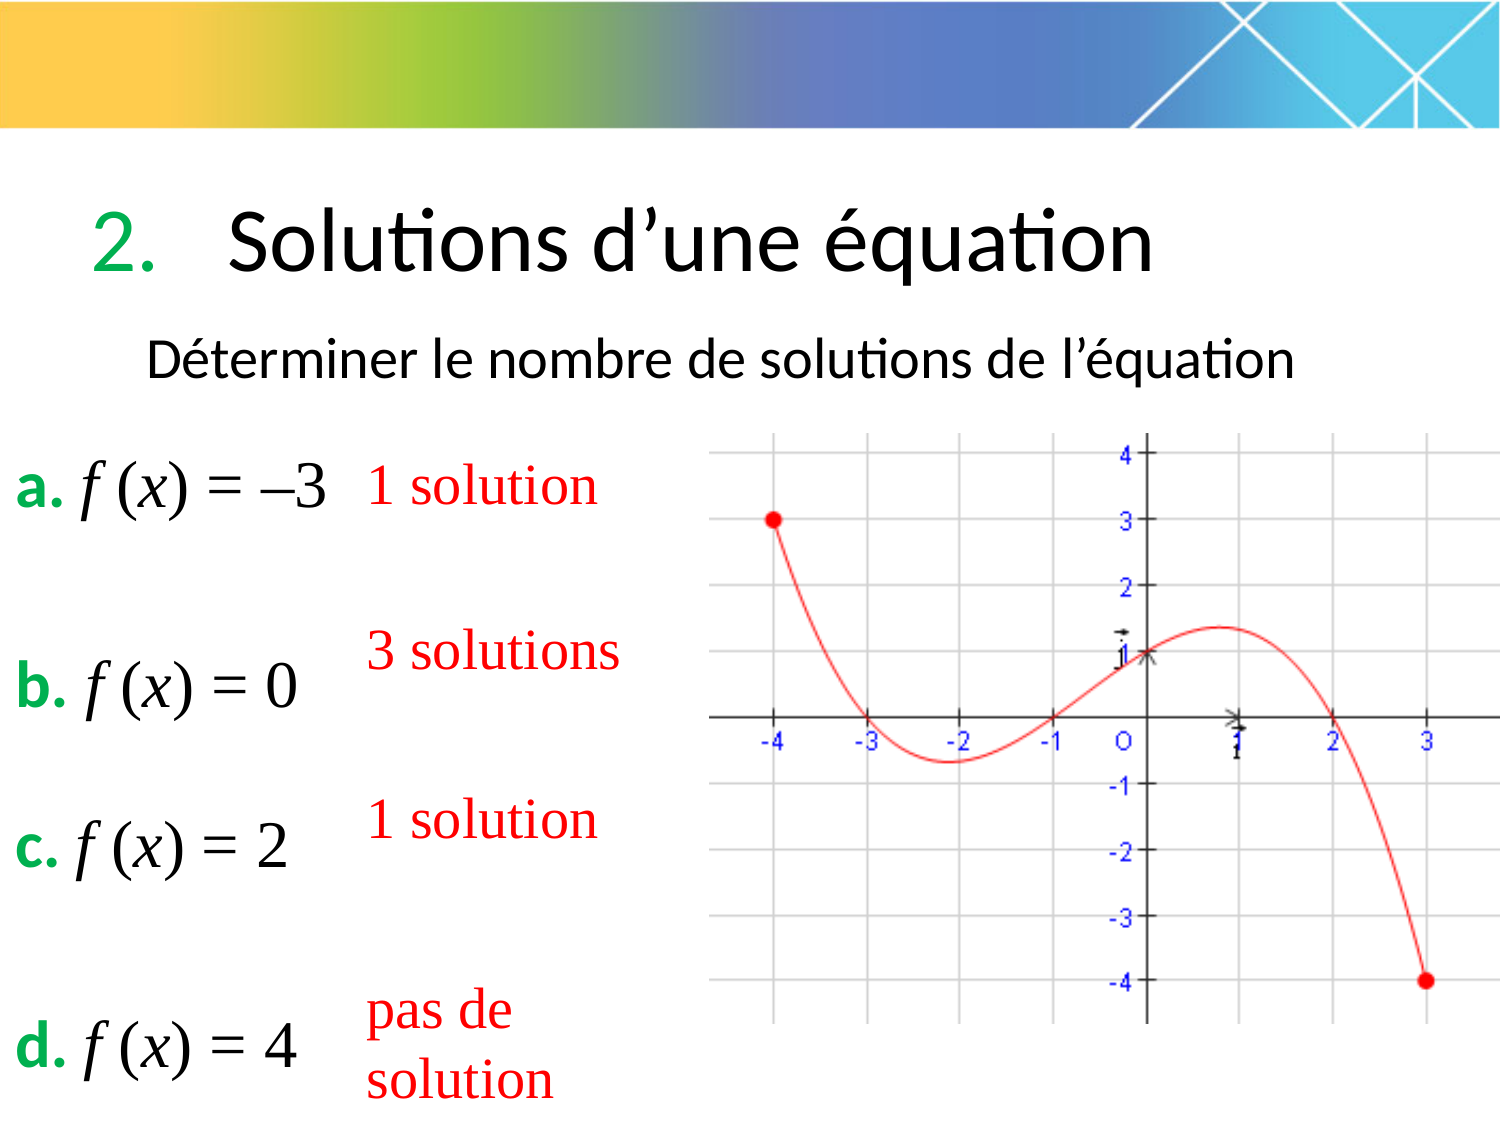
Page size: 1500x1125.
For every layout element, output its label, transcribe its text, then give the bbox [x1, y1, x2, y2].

text_box 1 solution 3 solutions 1 solution pas de solution [351, 438, 704, 1119]
picture [0, 0, 1500, 130]
title Solutions d’une équation [75, 164, 1426, 304]
list Déterminer le nombre de solutions de l’équation [75, 304, 1426, 1067]
picture [709, 433, 1500, 1024]
text_box a. f (x) = –3 b. f (x) = 0 c. f (x) = 2 d. f (x) = 4 [0, 433, 376, 1125]
